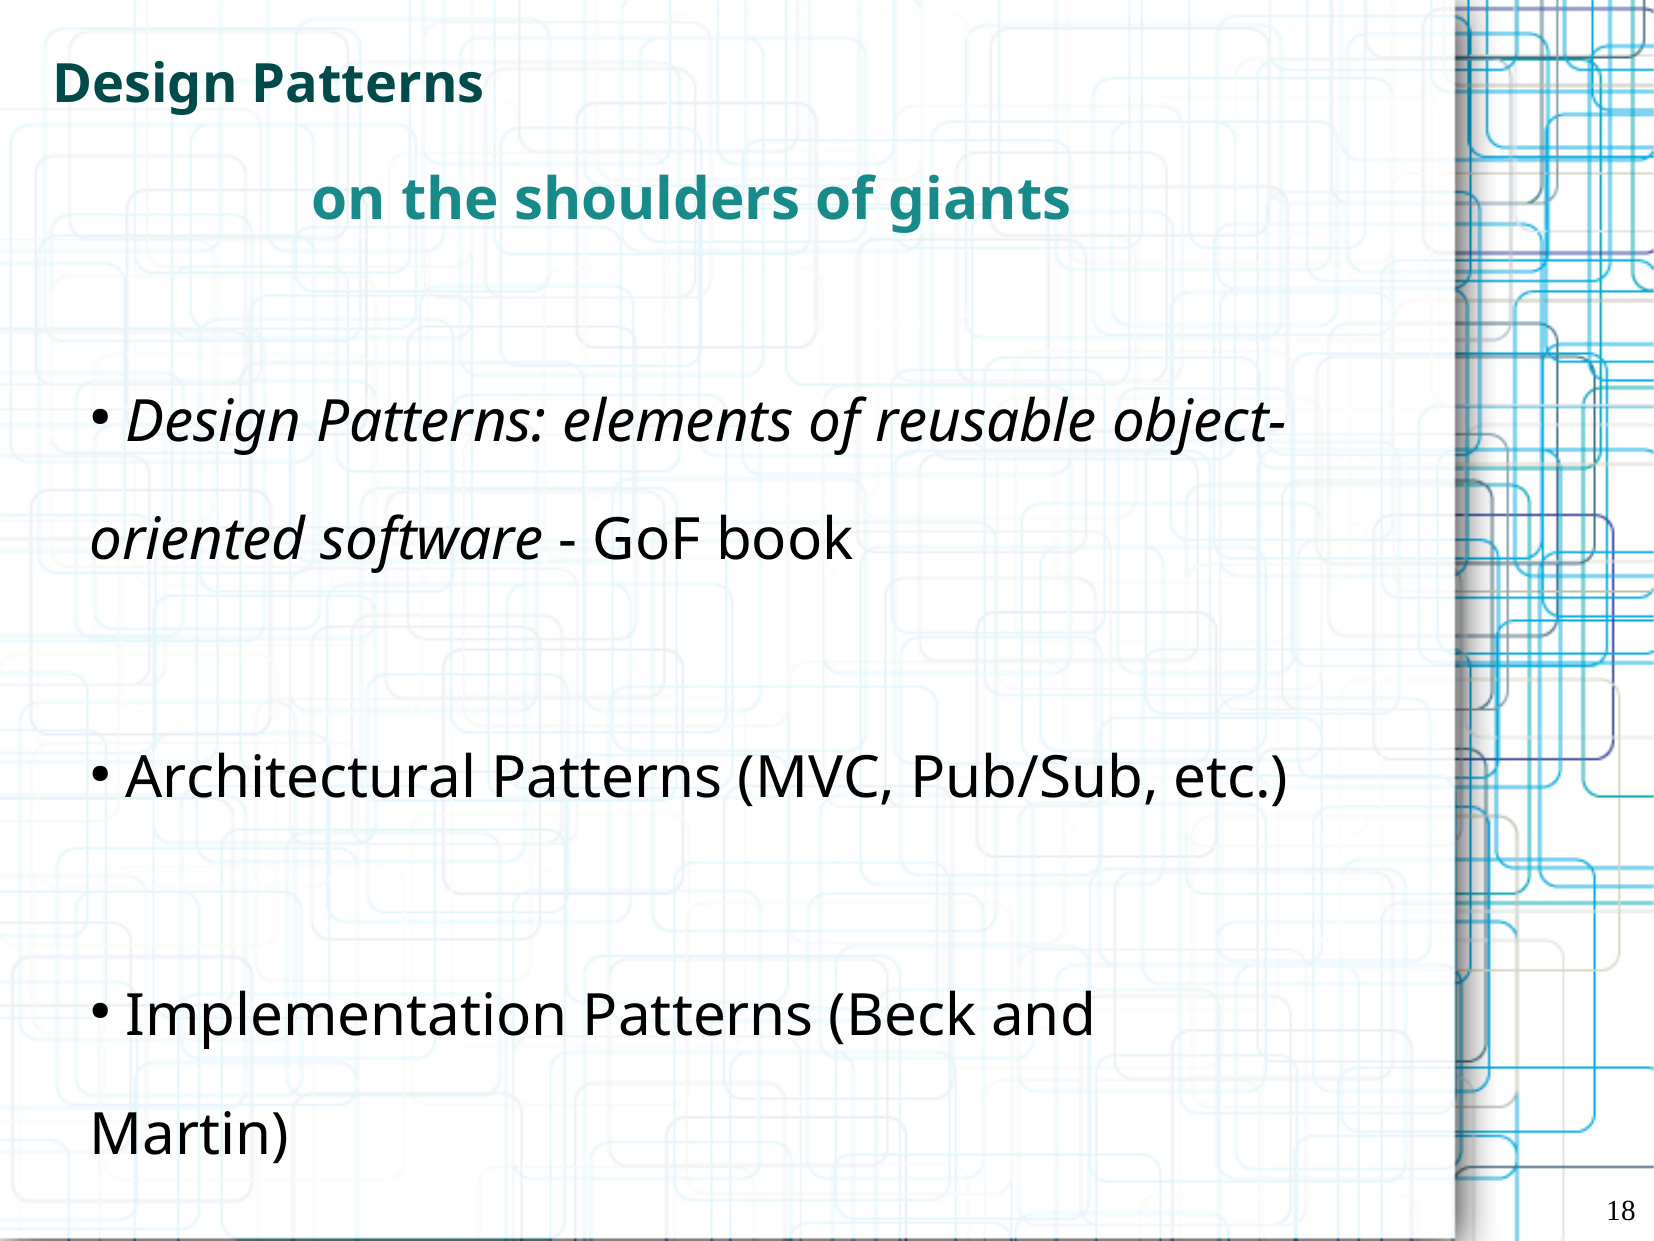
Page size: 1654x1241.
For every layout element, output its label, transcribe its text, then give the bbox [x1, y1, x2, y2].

text_box Design Patterns: elements of reusable object-oriented software - GoF book Architectural Patterns (MVC, Pub/Sub, etc.) Implementation Patterns (Beck and Martin) [75, 331, 1313, 1014]
text_box on the shoulders of giants [295, 150, 1088, 295]
text_box Design Patterns [37, 37, 676, 113]
picture [0, 0, 1654, 1241]
